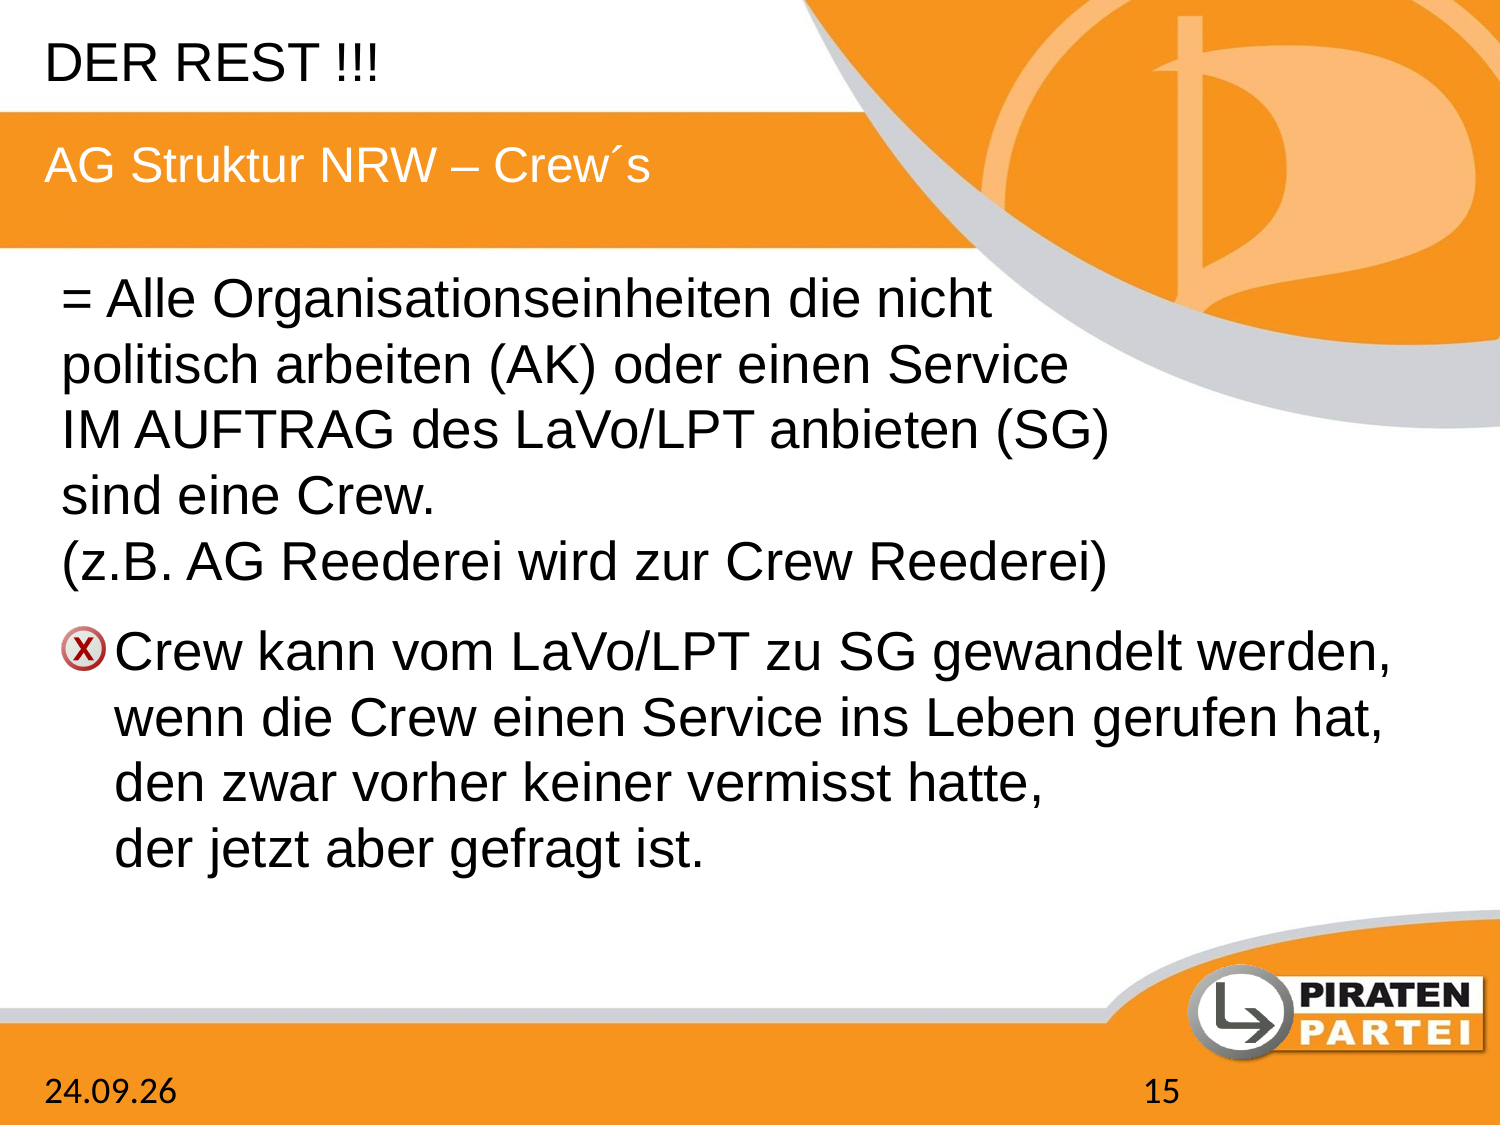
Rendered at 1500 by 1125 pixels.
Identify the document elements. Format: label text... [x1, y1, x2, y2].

list DER REST !!! [29, 19, 857, 102]
slide_number 01.04.14 [29, 1058, 389, 1103]
title AG Struktur NRW – Crew´s [29, 125, 857, 232]
picture [0, 0, 1500, 1125]
list = Alle Organisationseinheiten die nicht politisch arbeiten (AK) oder einen Service IM AUFTRAG des LaVo/LPT anbieten (SG) sind eine Crew. (z.B. AG Reederei wird zur Crew Reederei) Crew kann vom LaVo/LPT zu SG gewandelt werden, wenn die Crew einen Service ins Leben gerufen hat, den zwar vorher keiner vermisst hatte, der jetzt aber gefragt ist. [29, 255, 1471, 1006]
slide_number <Nummer> [1128, 1058, 1478, 1103]
